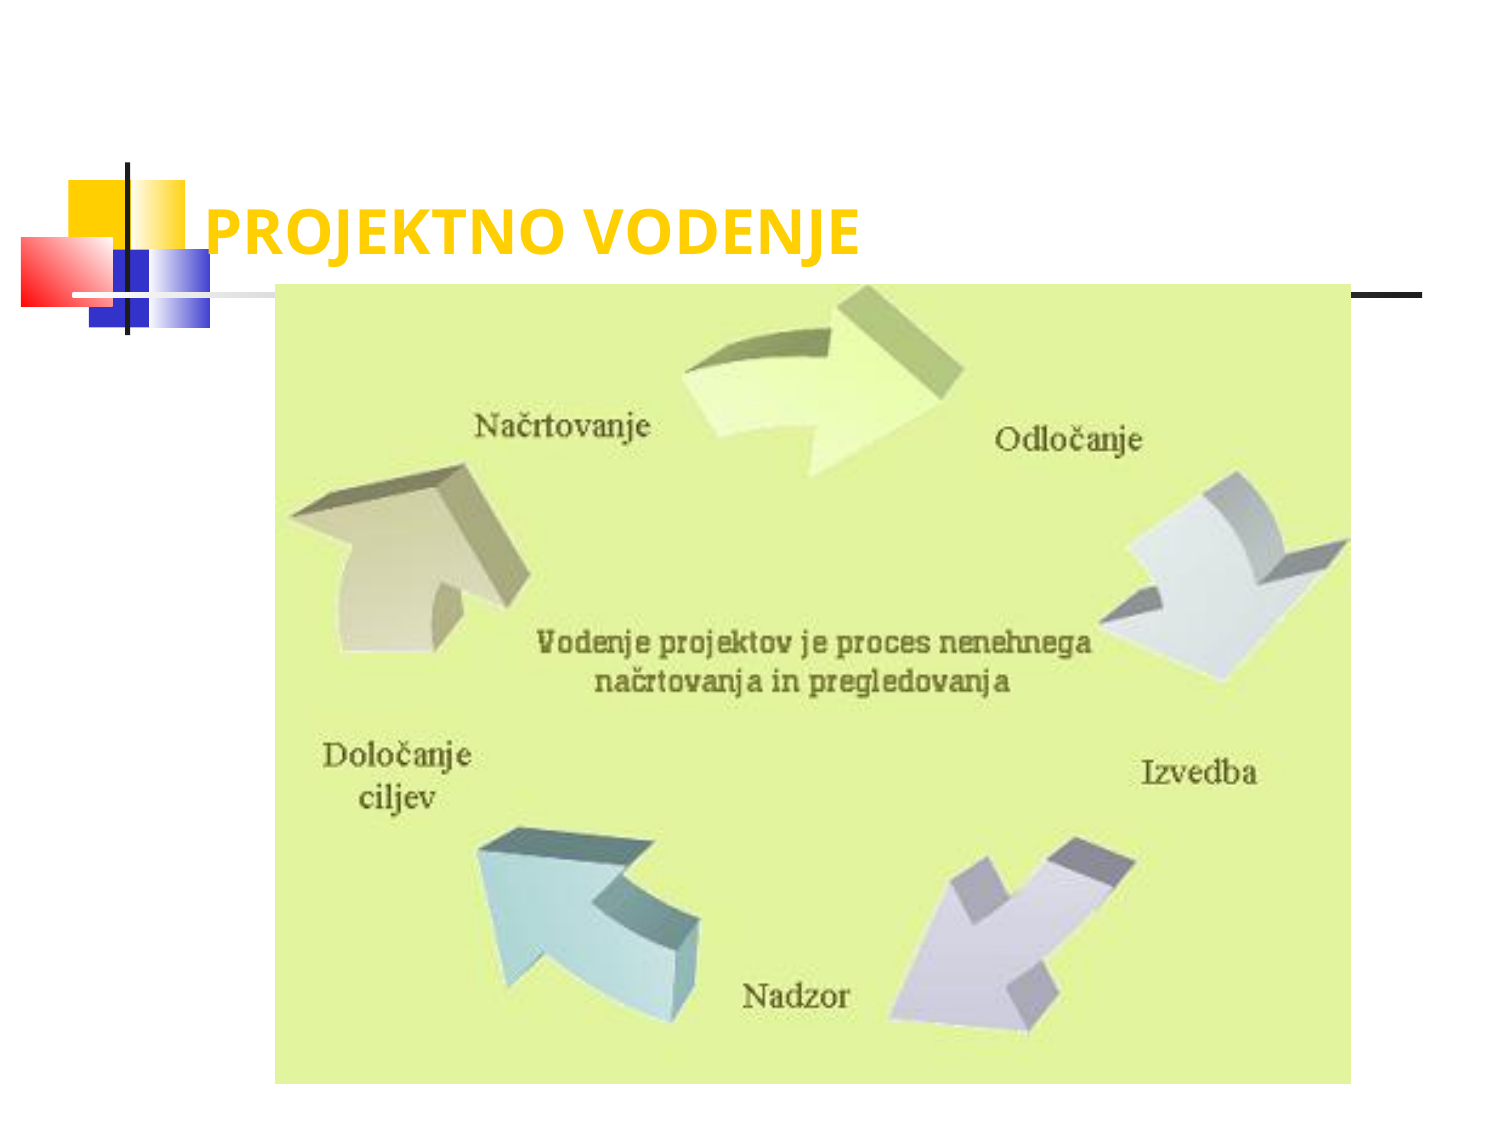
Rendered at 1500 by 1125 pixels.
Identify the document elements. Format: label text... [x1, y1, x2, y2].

picture [275, 284, 1351, 1084]
title PROJEKTNO VODENJE [188, 35, 1468, 276]
